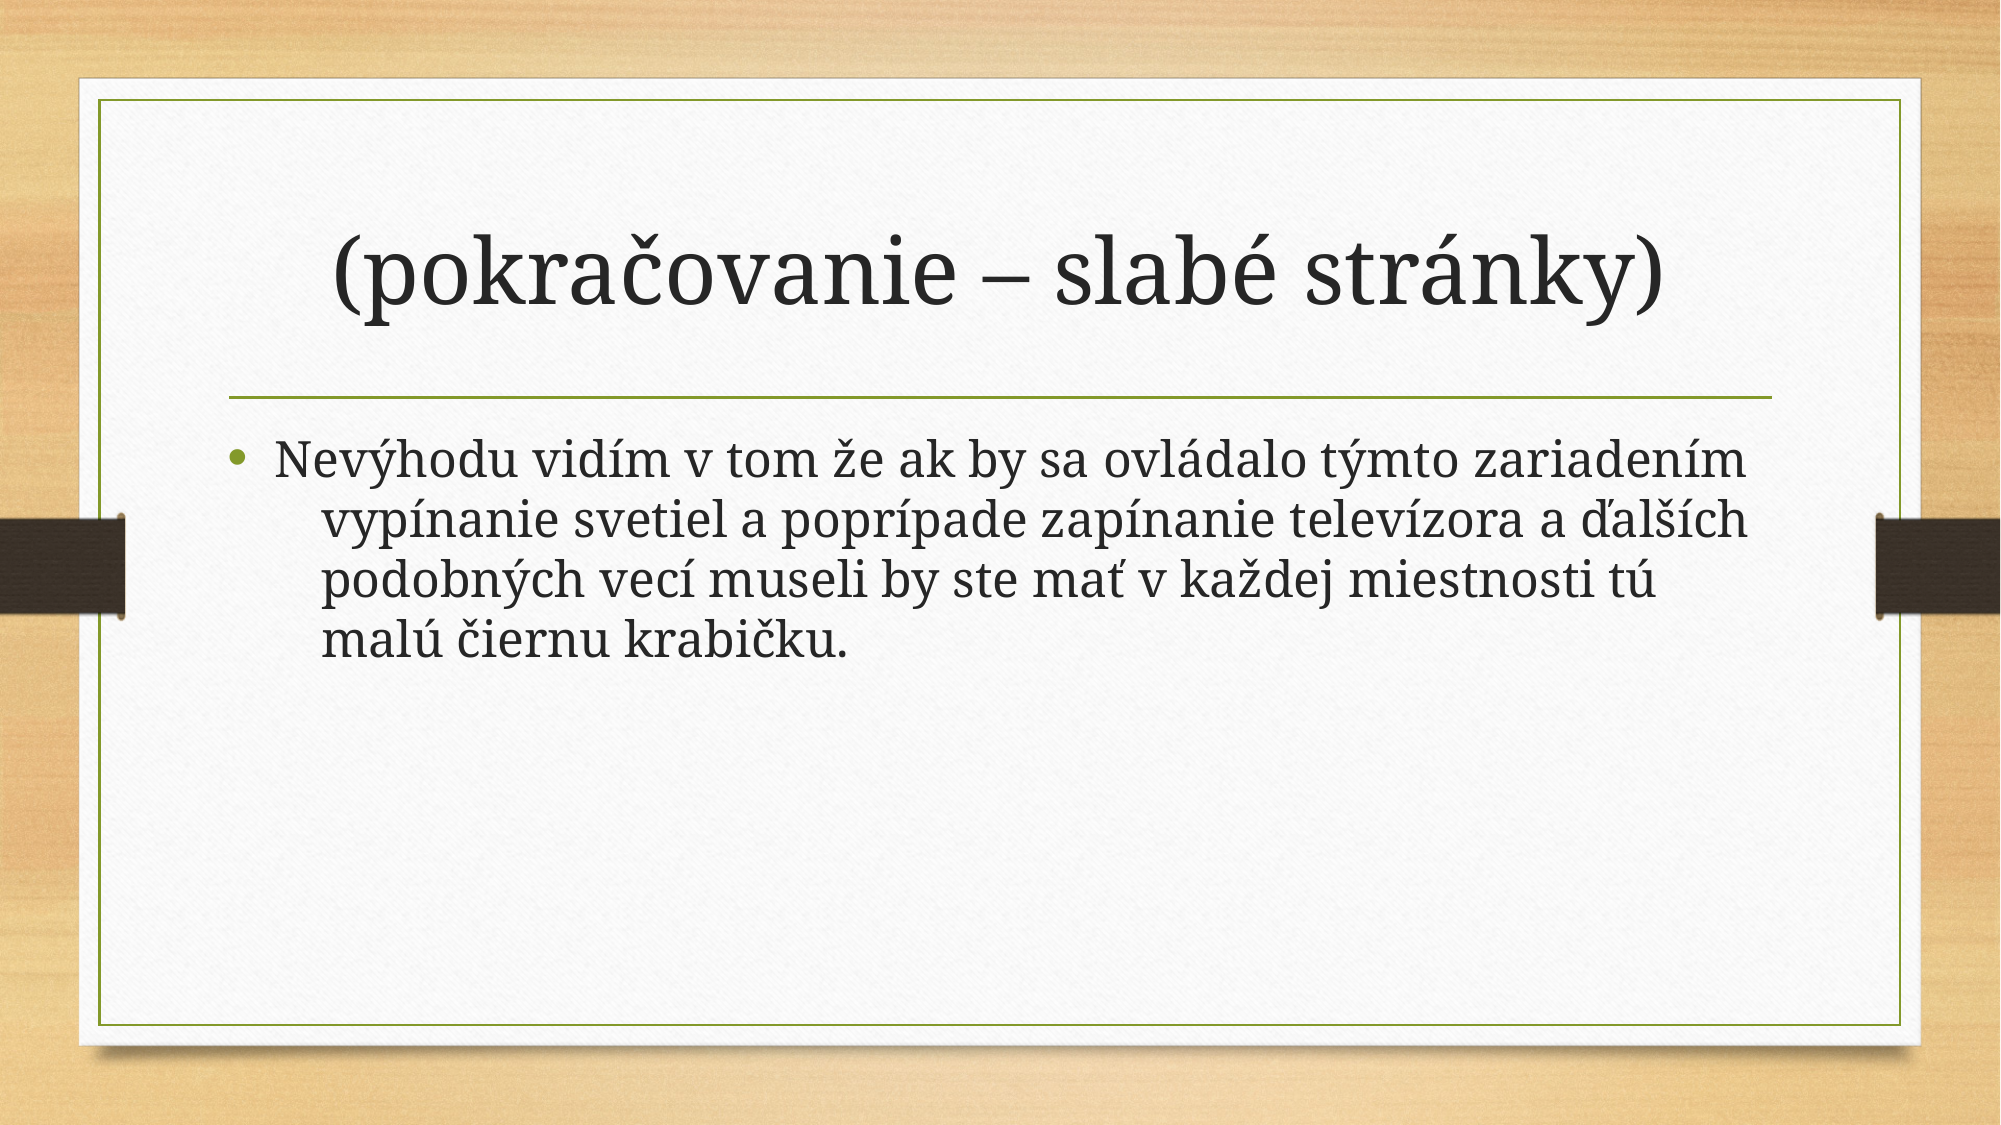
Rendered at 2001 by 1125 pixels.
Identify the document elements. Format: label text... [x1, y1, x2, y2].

list Nevýhodu vidím v tom že ak by sa ovládalo týmto zariadením vypínanie svetiel a poprípade zapínanie televízora a ďalších podobných vecí museli by ste mať v každej miestnosti tú malú čiernu krabičku. [212, 419, 1788, 964]
title (pokračovanie – slabé stránky) [212, 161, 1788, 376]
